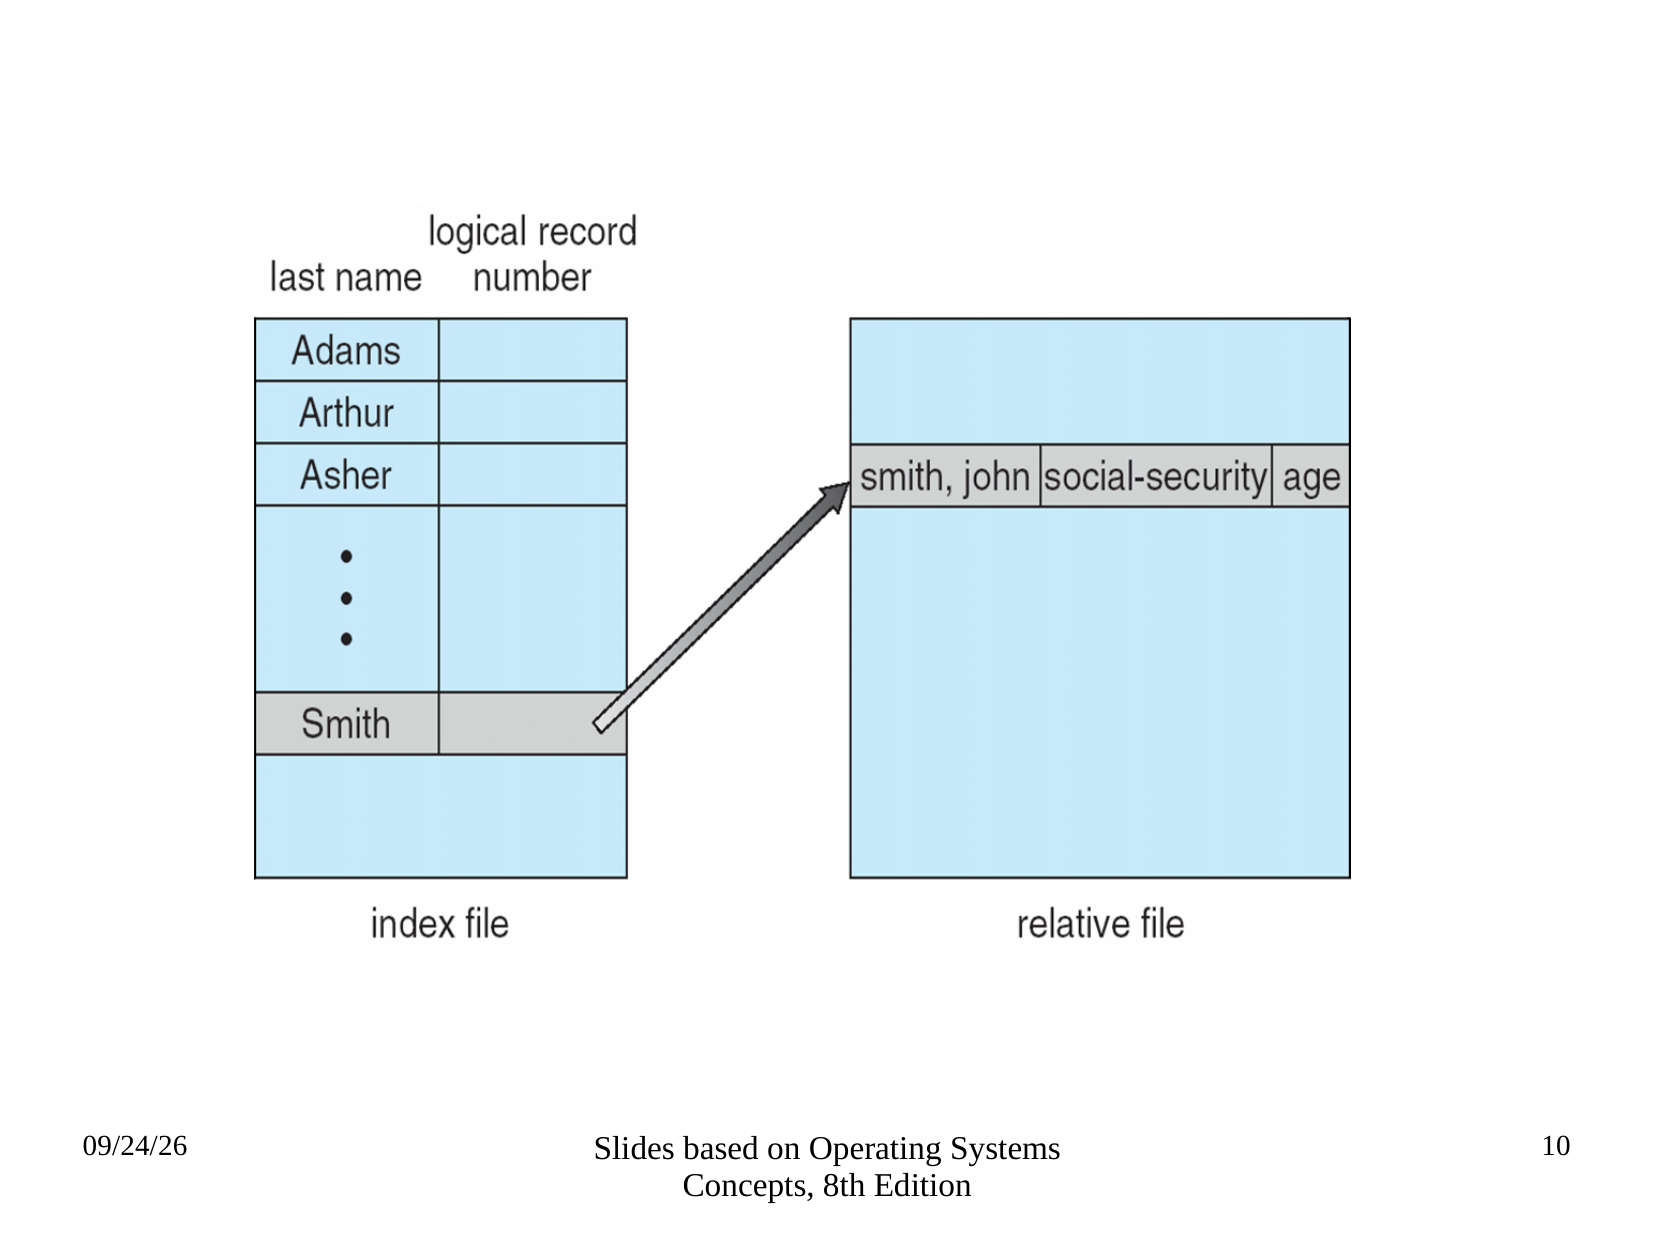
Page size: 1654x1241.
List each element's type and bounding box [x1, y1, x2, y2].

picture [253, 206, 1351, 946]
